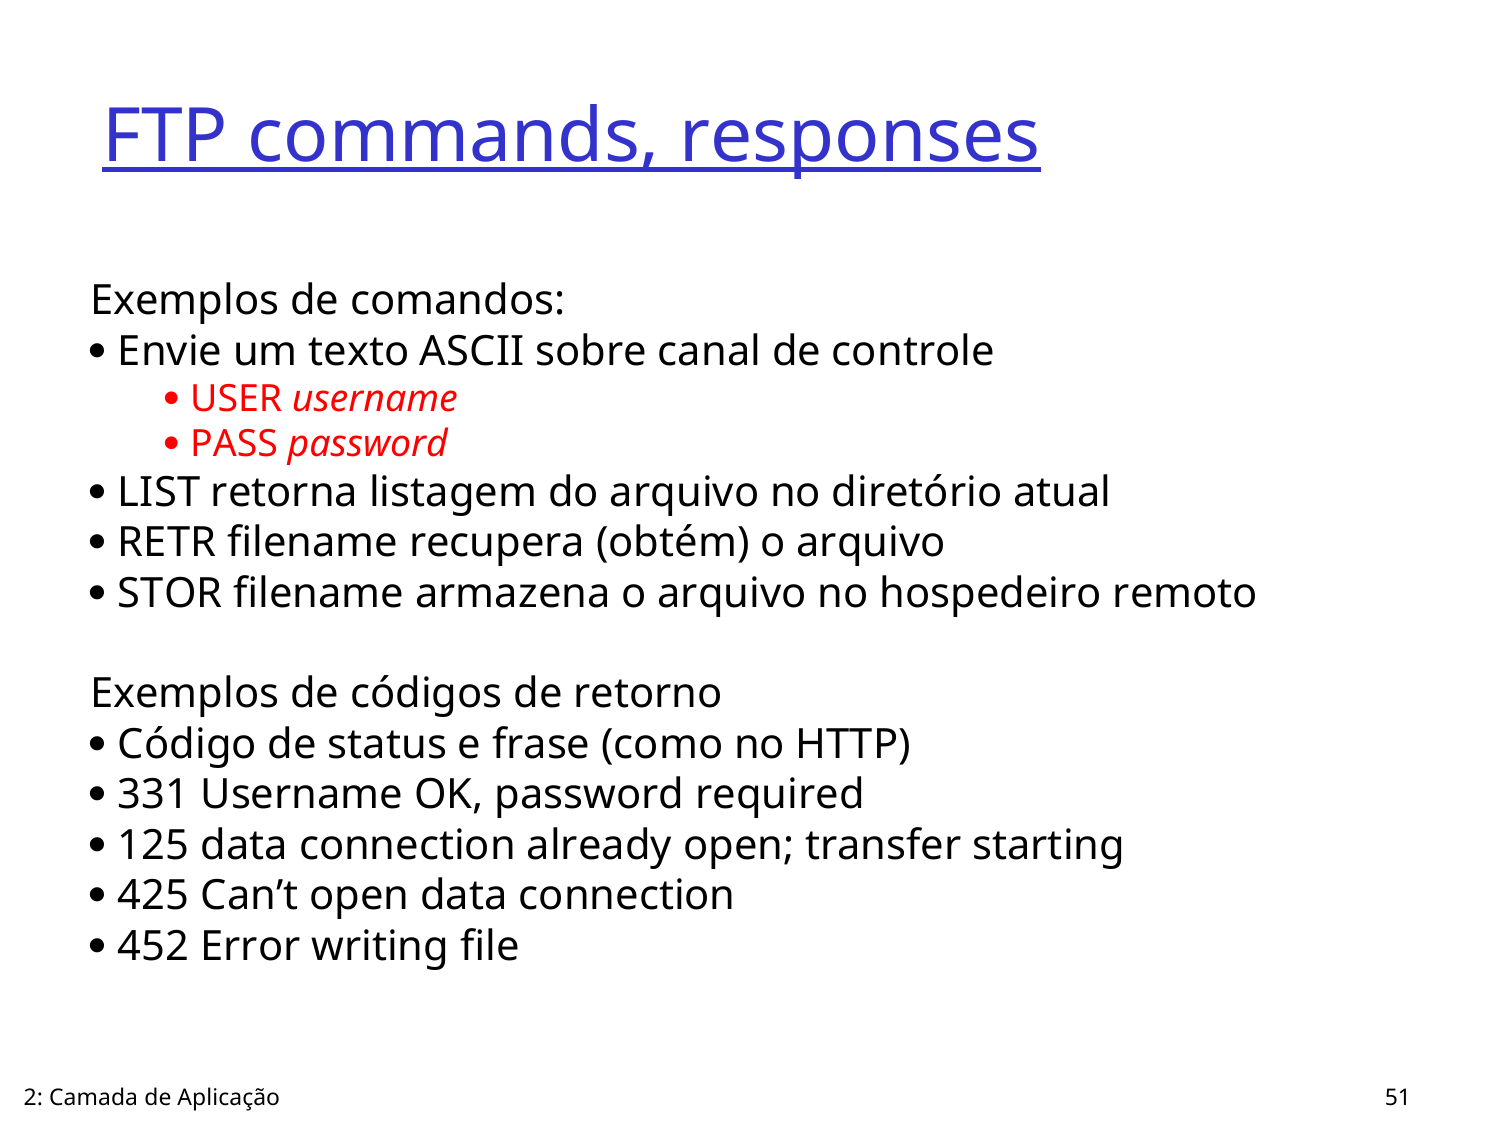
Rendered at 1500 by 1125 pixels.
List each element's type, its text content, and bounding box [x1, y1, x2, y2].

list Exemplos de comandos:  Envie um texto ASCII sobre canal de controle  USER username  PASS password  LIST retorna listagem do arquivo no diretório atual  RETR filename recupera (obtém) o arquivo  STOR filename armazena o arquivo no hospedeiro remoto Exemplos de códigos de retorno  Código de status e frase (como no HTTP)  331 Username OK, password required  125 data connection already open; transfer starting  425 Can’t open data connection  452 Error writing file [0, 275, 1438, 1035]
title FTP commands, responses [87, 37, 1363, 225]
